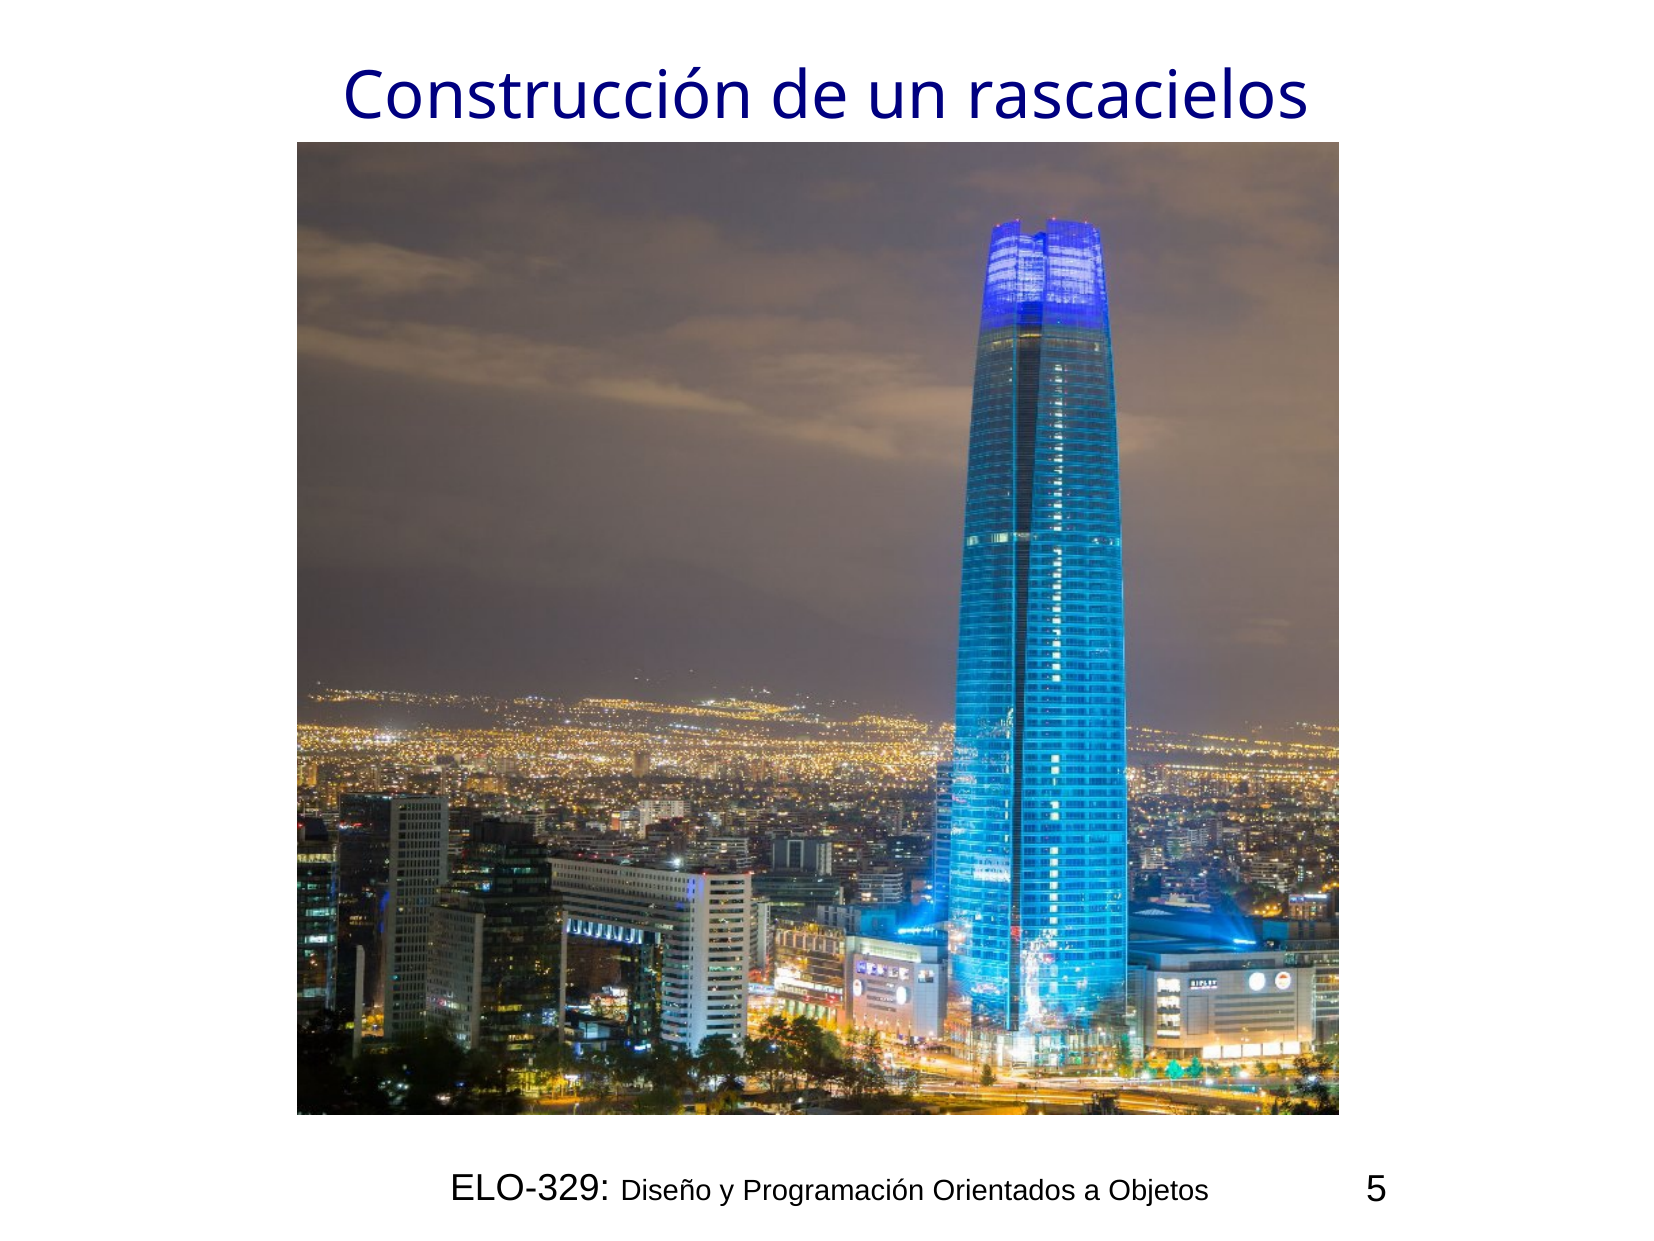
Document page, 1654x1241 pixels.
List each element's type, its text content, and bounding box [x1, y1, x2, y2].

picture [297, 142, 1339, 1115]
title Construcción de un rascacielos [82, 43, 1571, 144]
